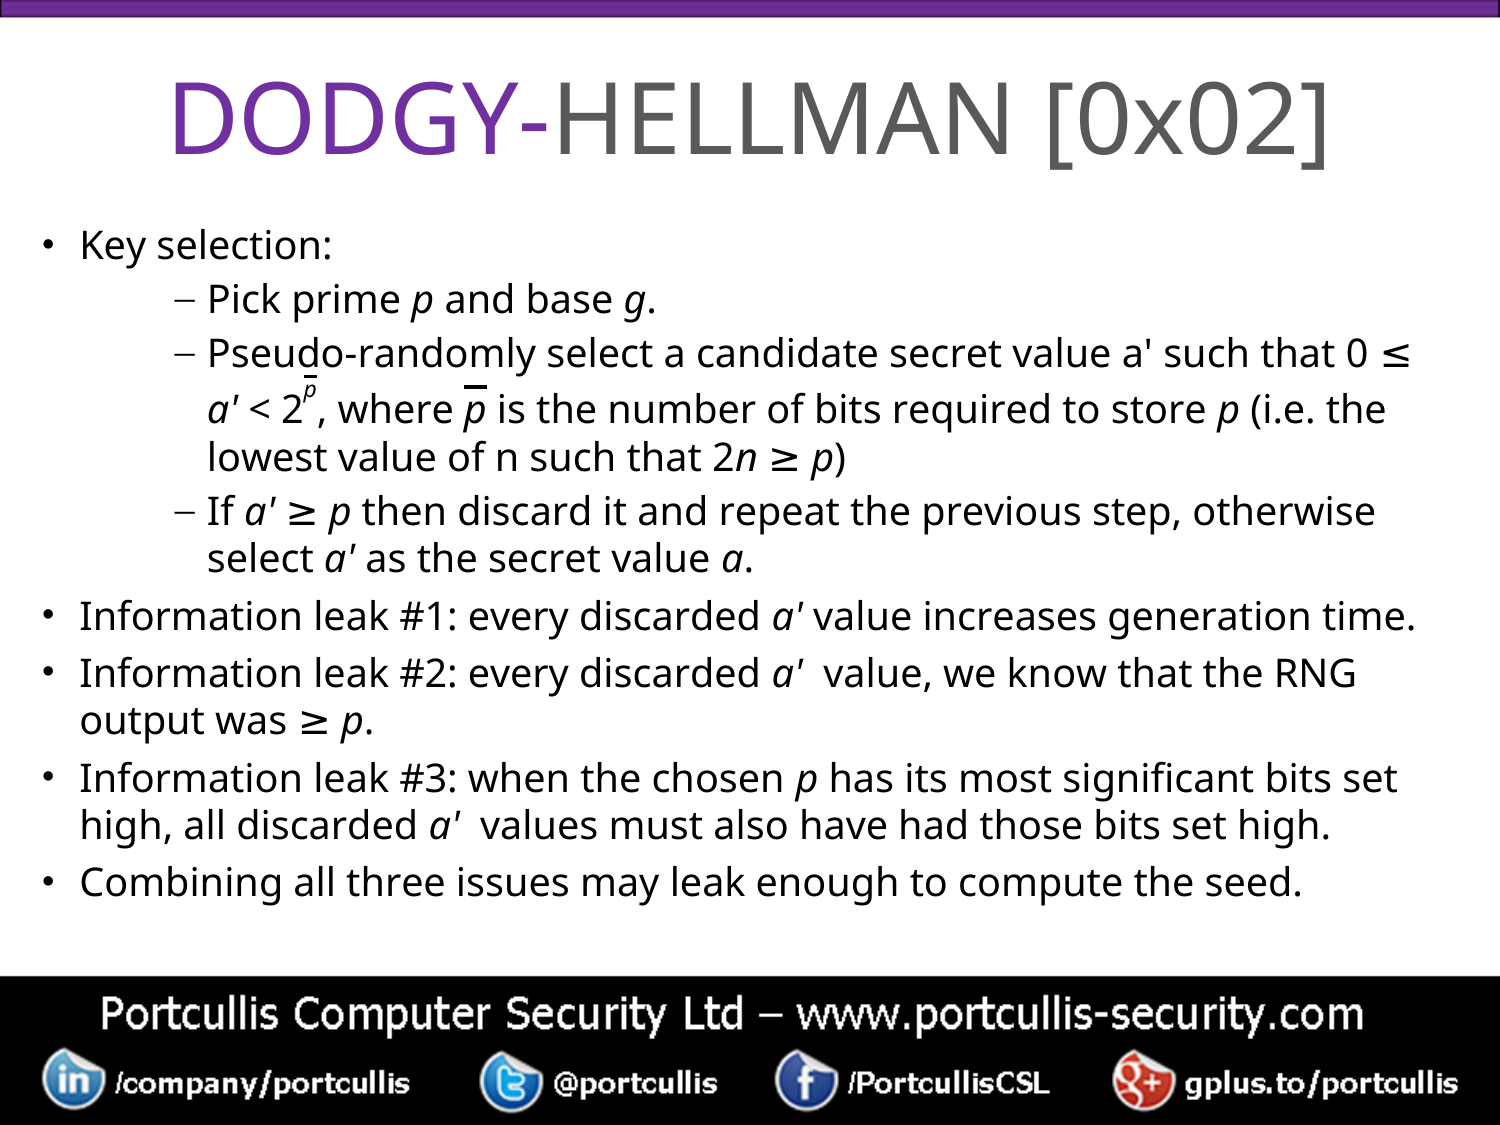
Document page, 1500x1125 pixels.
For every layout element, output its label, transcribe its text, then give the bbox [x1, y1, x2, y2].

title DODGY-HELLMAN [0x02] [0, 42, 1500, 202]
picture [0, 202, 1500, 1125]
list Key selection: Pick prime p and base g. Pseudo-randomly select a candidate secret value a' such that 0 ≤ a' < 2p, where p is the number of bits required to store p (i.e. the lowest value of n such that 2n ≥ p) If a' ≥ p then discard it and repeat the previous step, otherwise select a' as the secret value a. Information leak #1: every discarded a' value increases generation time. Information leak #2: every discarded a' value, we know that the RNG output was ≥ p. Information leak #3: when the chosen p has its most significant bits set high, all discarded a' values must also have had those bits set high. Combining all three issues may leak enough to compute the seed. [41, 219, 1428, 965]
picture [0, 0, 1500, 42]
